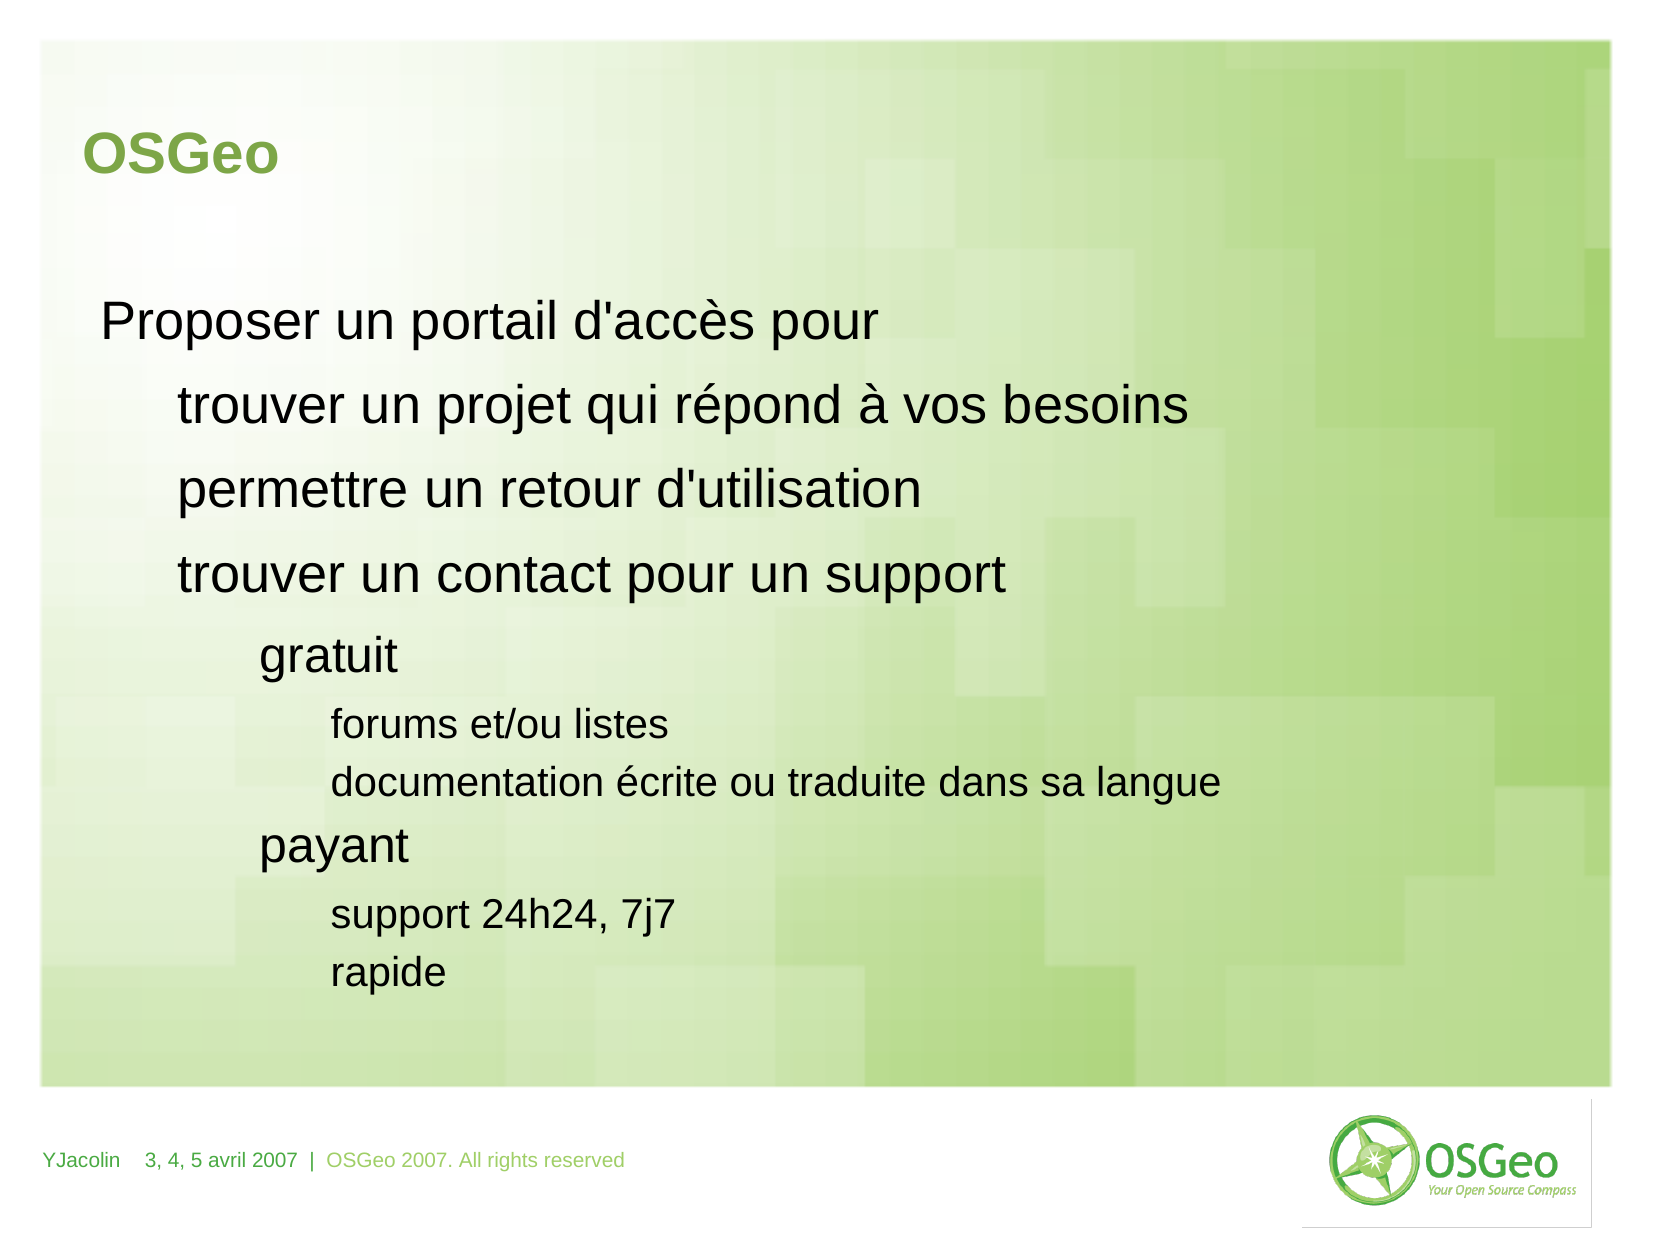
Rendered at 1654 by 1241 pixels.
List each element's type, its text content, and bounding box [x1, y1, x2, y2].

title OSGeo [82, 49, 1571, 257]
list Proposer un portail d'accès pour trouver un projet qui répond à vos besoins permettre un retour d'utilisation trouver un contact pour un support gratuit forums et/ou listes documentation écrite ou traduite dans sa langue payant support 24h24, 7j7 rapide [82, 290, 1571, 1109]
picture [0, 1, 1654, 1239]
